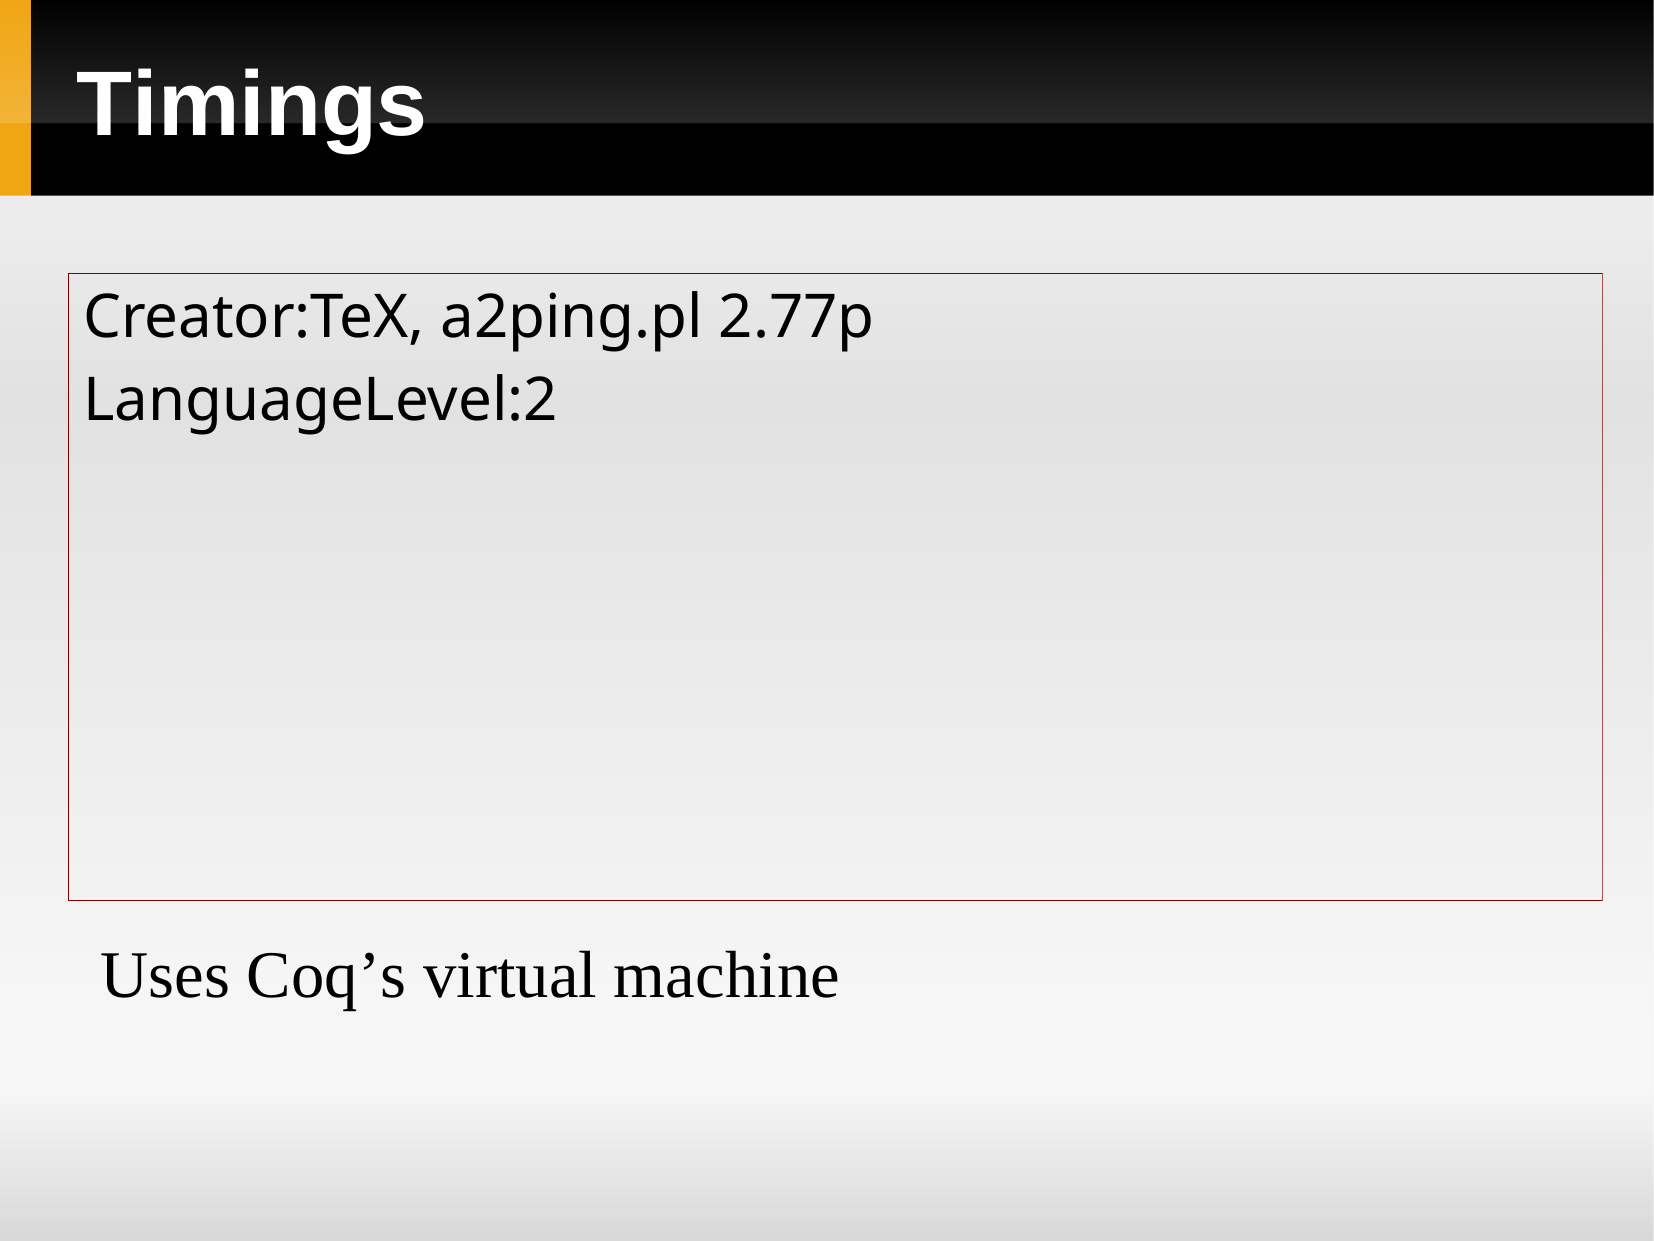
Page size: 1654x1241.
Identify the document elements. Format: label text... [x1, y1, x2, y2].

list Uses Coq’s virtual machine [82, 937, 1571, 1094]
picture [0, 0, 1654, 1241]
title Timings [76, 0, 1565, 208]
